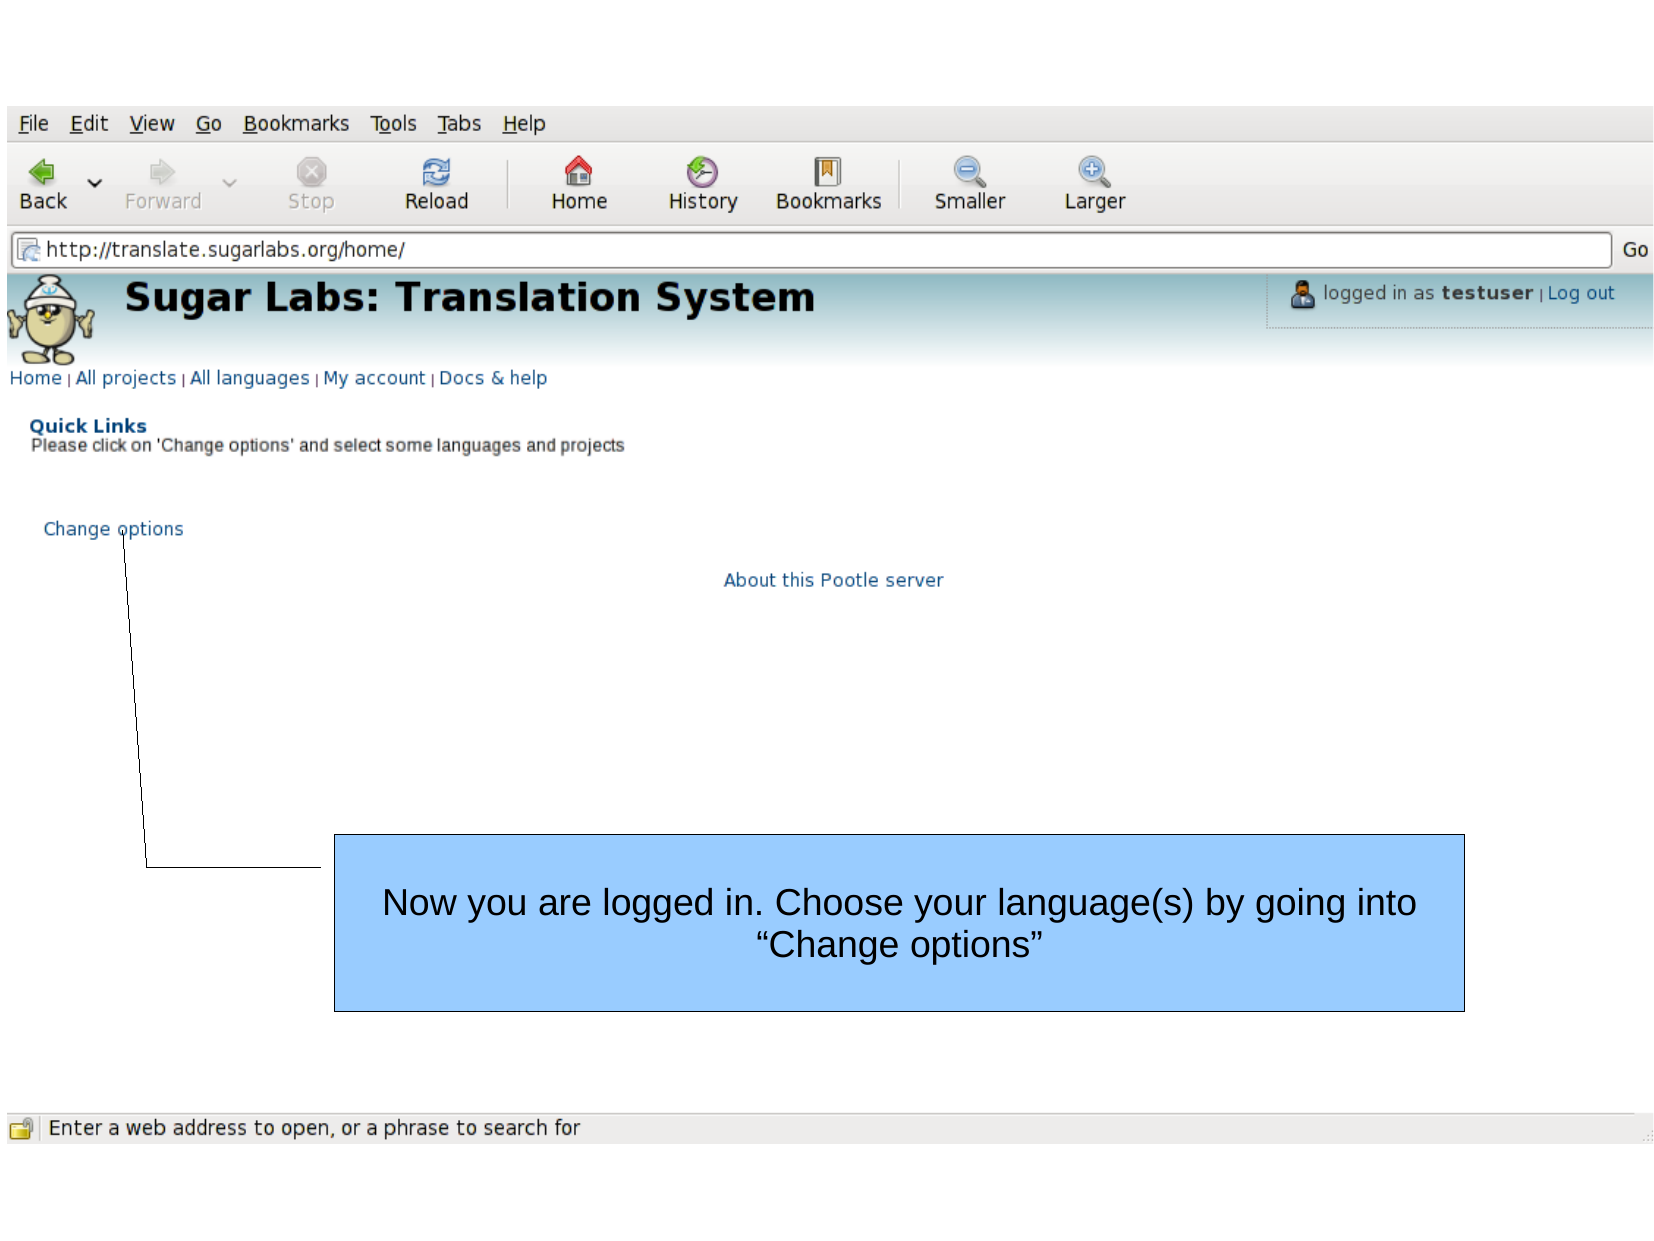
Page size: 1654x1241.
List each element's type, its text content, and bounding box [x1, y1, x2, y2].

text_box Now you are logged in. Choose your language(s) by going into “Change options” [335, 835, 1464, 1012]
picture [7, 106, 1654, 1144]
